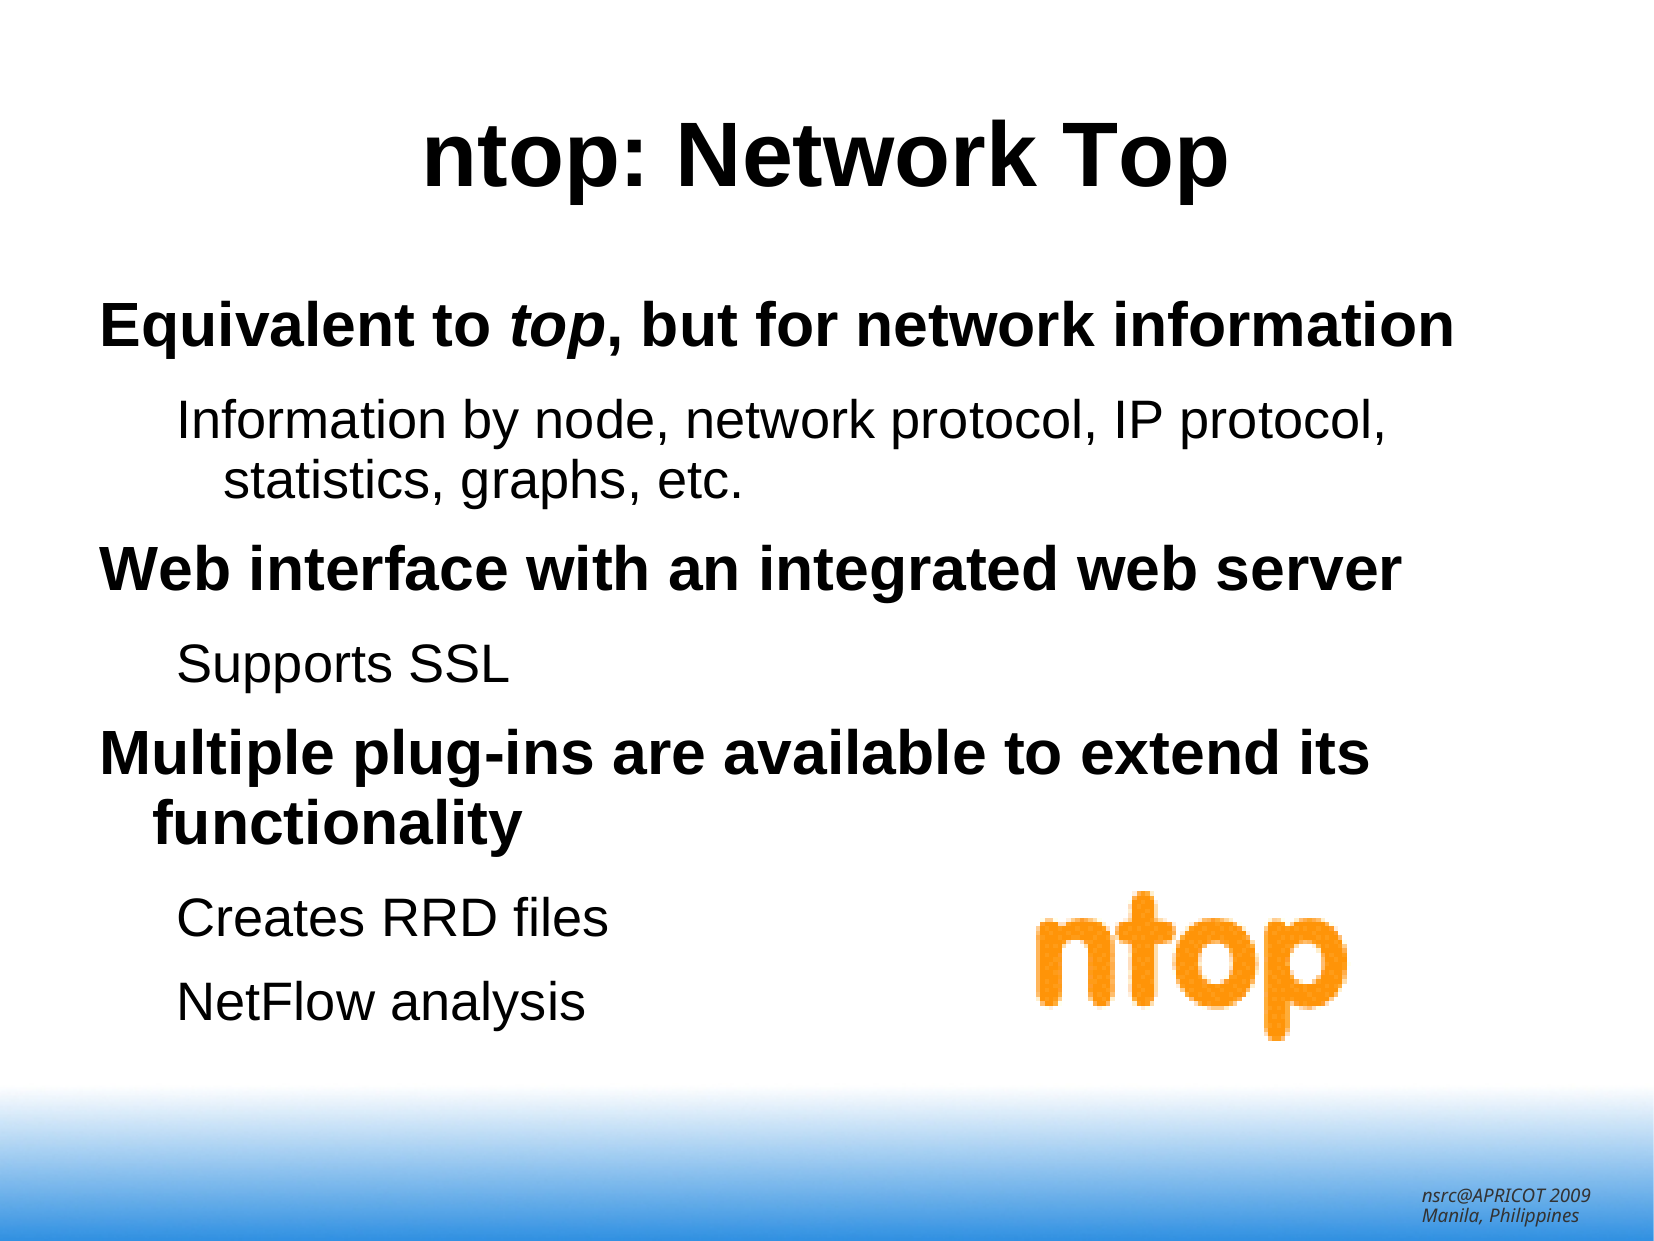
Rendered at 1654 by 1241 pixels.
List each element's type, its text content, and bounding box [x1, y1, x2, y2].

title ntop: Network Top [82, 49, 1571, 257]
picture [975, 874, 1654, 1051]
list Equivalent to top, but for network information Information by node, network protocol, IP protocol, statistics, graphs, etc. Web interface with an integrated web server Supports SSL Multiple plug-ins are available to extend its functionality Creates RRD files NetFlow analysis [82, 290, 1576, 1147]
picture [0, 1083, 1654, 1241]
